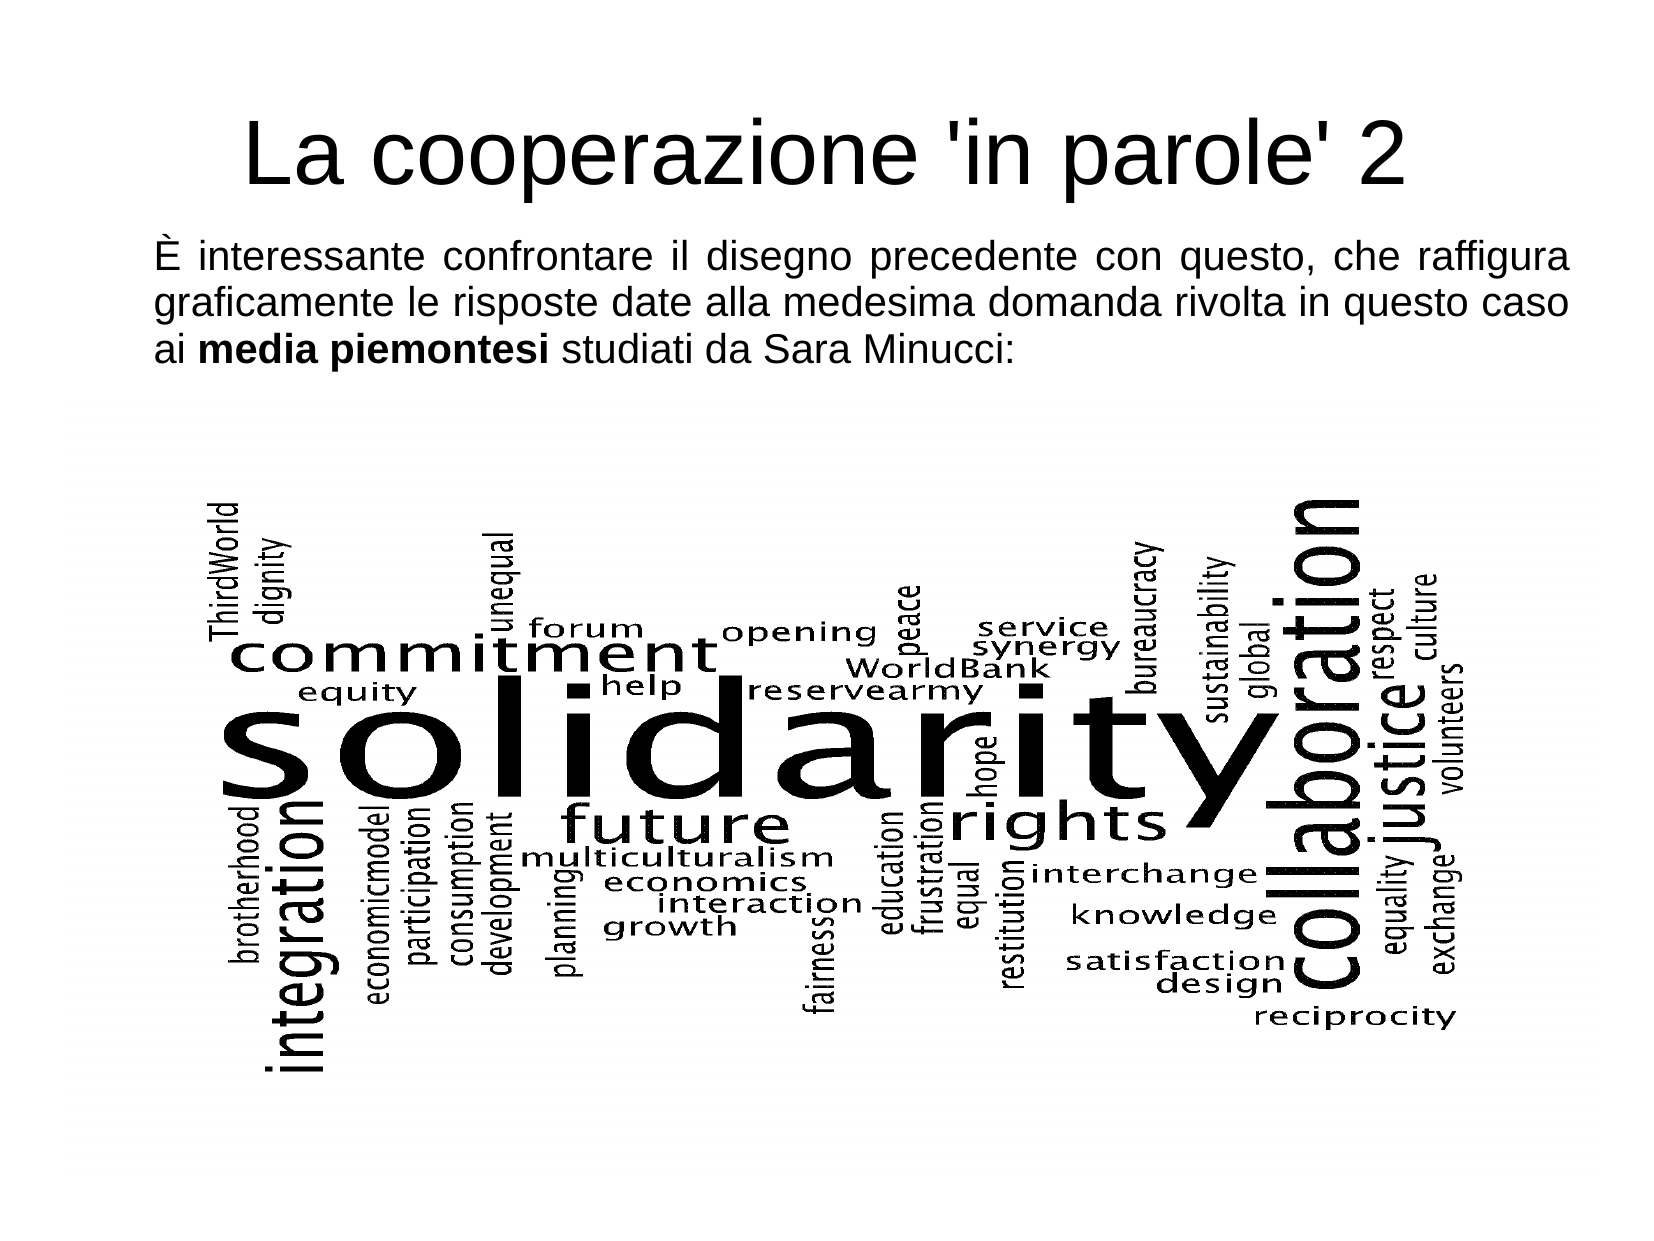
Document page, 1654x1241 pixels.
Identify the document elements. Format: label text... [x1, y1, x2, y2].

picture [67, 397, 1603, 1174]
title La cooperazione 'in parole' 2 [82, 49, 1571, 232]
list È interessante confrontare il disegno precedente con questo, che raffigura graficamente le risposte date alla medesima domanda rivolta in questo caso ai media piemontesi studiati da Sara Minucci: [82, 232, 1571, 397]
